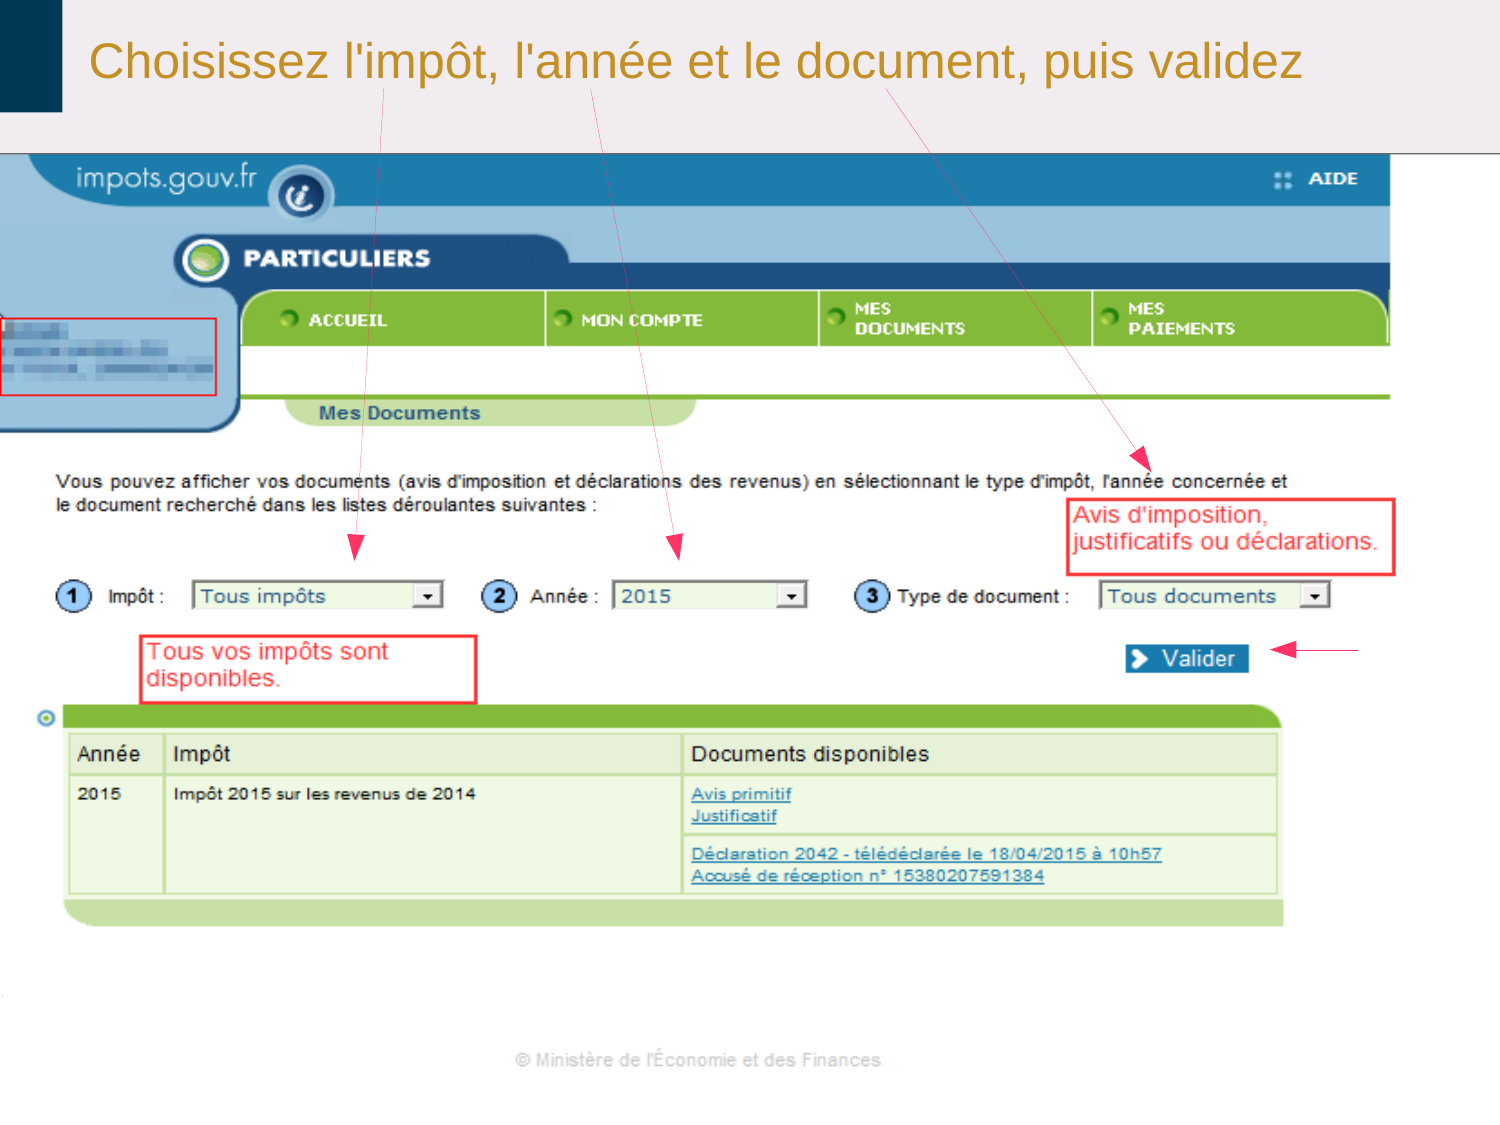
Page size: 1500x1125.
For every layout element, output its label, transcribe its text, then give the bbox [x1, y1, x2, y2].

title Choisissez l'impôt, l'année et le document, puis validez [88, 7, 1366, 119]
picture [0, 153, 1500, 1125]
